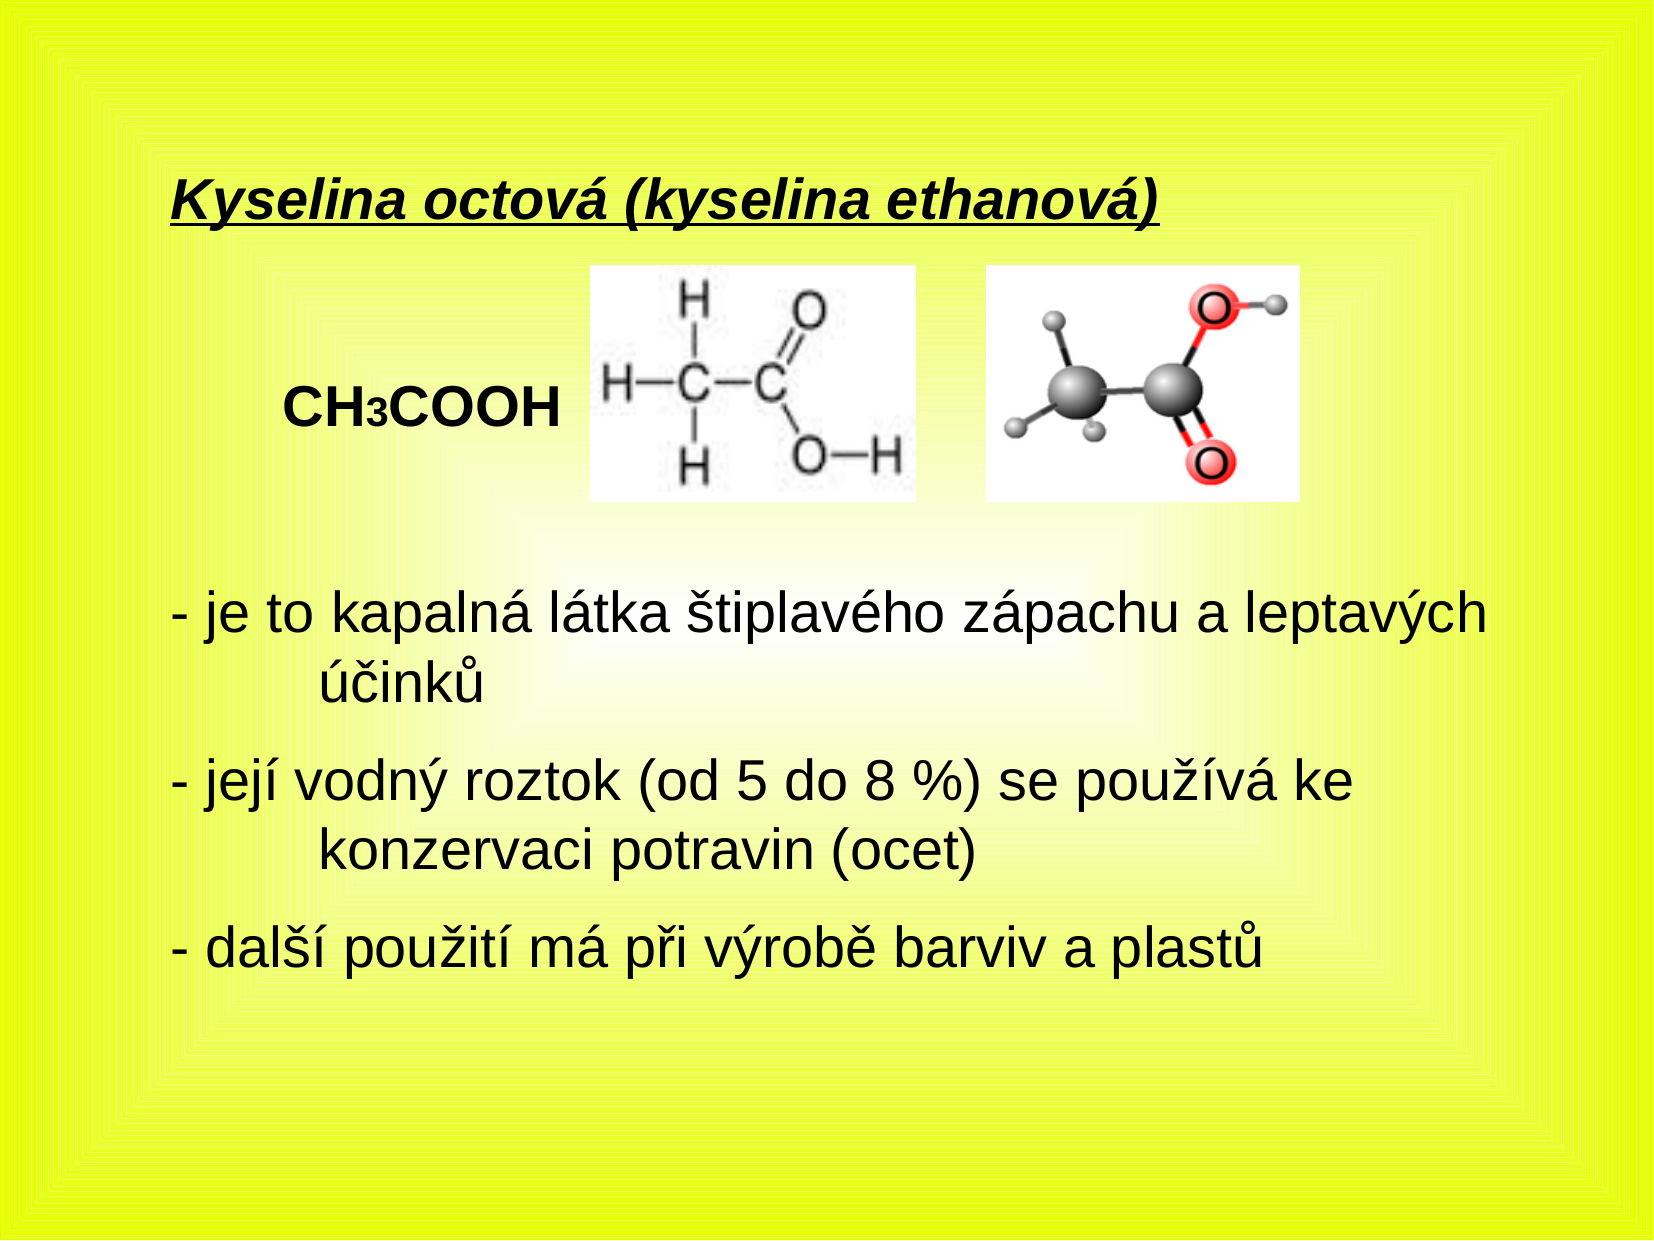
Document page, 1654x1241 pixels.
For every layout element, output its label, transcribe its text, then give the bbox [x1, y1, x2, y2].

list Kyselina octová (kyselina ethanová) CH3COOH - je to kapalná látka štiplavého zápachu a leptavých účinků - její vodný roztok (od 5 do 8 %) se používá ke konzervaci potravin (ocet) - další použití má při výrobě barviv a plastů [82, 161, 1571, 981]
picture [590, 265, 916, 502]
picture [986, 265, 1300, 502]
